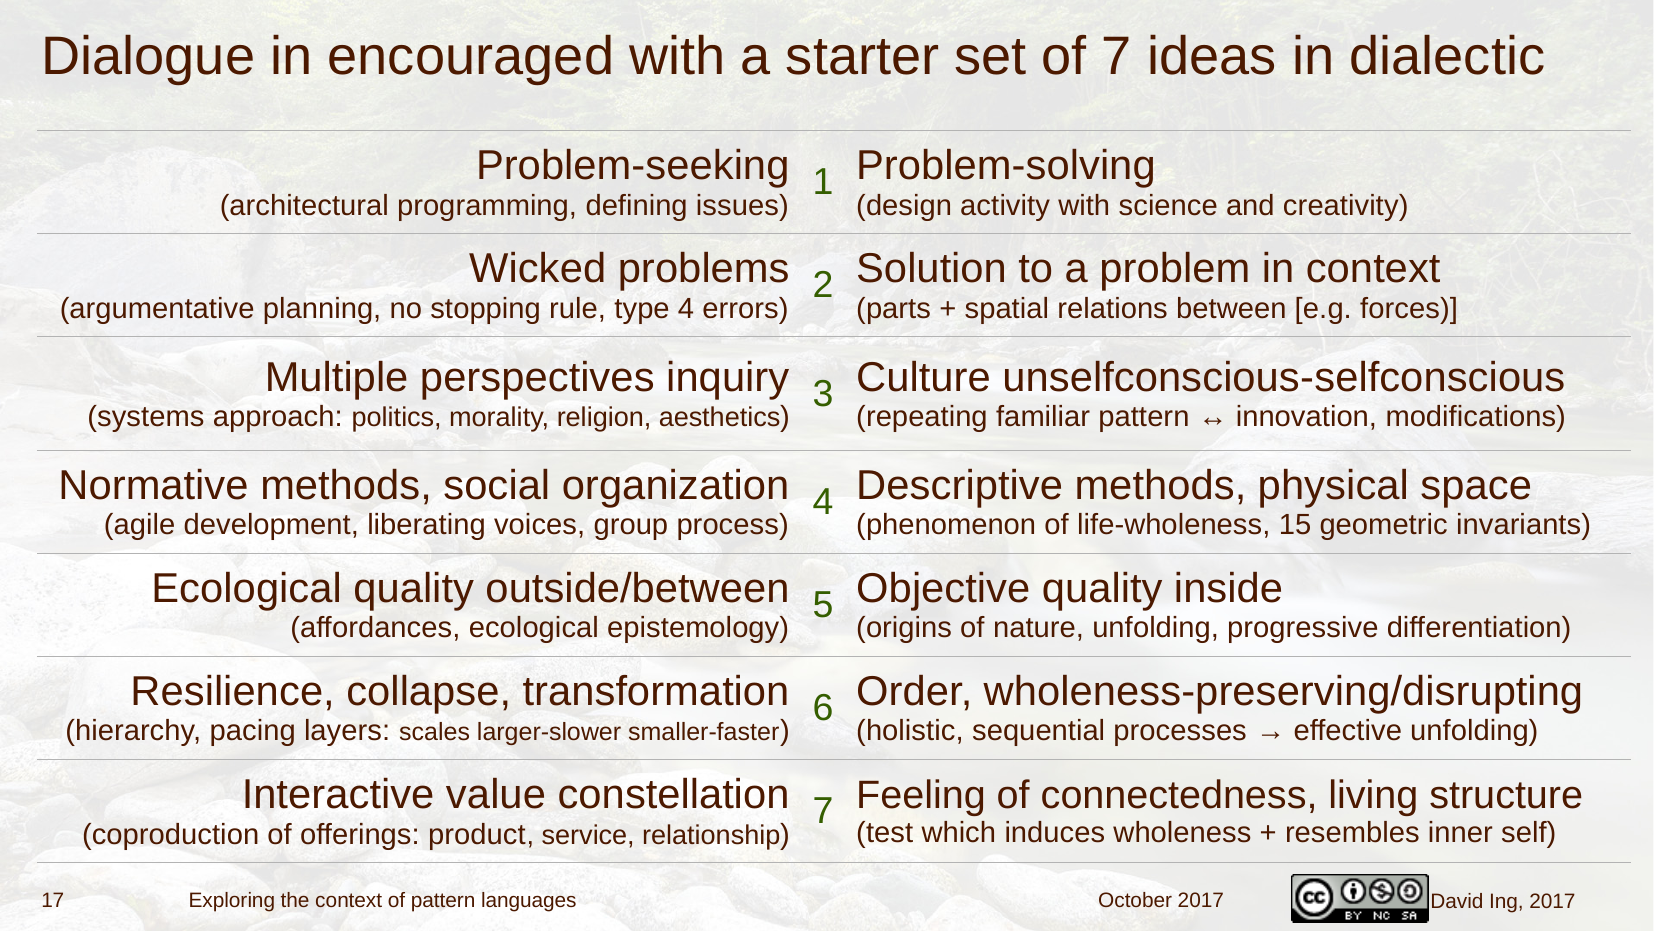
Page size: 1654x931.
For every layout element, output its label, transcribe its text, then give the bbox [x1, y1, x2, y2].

table_cell Multiple perspectives inquiry (systems approach: politics, morality, religion, aesthetics) [37, 337, 805, 450]
table_cell Wicked problems (argumentative planning, no stopping rule, type 4 errors) [37, 234, 805, 336]
table_cell 3 [805, 337, 842, 450]
table_cell 5 [805, 554, 842, 656]
table_cell Feeling of connectedness, living structure (test which induces wholeness + resembles inner self) [842, 760, 1631, 862]
table_cell Interactive value constellation (coproduction of offerings: product, service, relationship) [37, 760, 805, 862]
text_box [1003, 856, 1033, 927]
table_cell Descriptive methods, physical space (phenomenon of life-wholeness, 15 geometric invariants) [842, 451, 1631, 553]
picture [0, 0, 1654, 931]
table_cell 4 [805, 451, 842, 553]
table_cell Ecological quality outside/between (affordances, ecological epistemology) [37, 554, 805, 656]
table_cell 7 [805, 760, 842, 862]
table_cell Culture unselfconscious-selfconscious (repeating familiar pattern ↔ innovation, modifications) [842, 337, 1631, 450]
table_header 1 [805, 131, 842, 233]
table_header Problem-solving (design activity with science and creativity) [842, 131, 1631, 233]
table_header Problem-seeking (architectural programming, defining issues) [37, 131, 805, 233]
table_cell Solution to a problem in context (parts + spatial relations between [e.g. forces)] [842, 234, 1631, 336]
title Dialogue in encouraged with a starter set of 7 ideas in dialectic [41, 30, 1613, 126]
table_cell 2 [805, 234, 842, 336]
table_cell 6 [805, 657, 842, 759]
table_cell Normative methods, social organization (agile development, liberating voices, group process) [37, 451, 805, 553]
table_cell Objective quality inside (origins of nature, unfolding, progressive differentiation) [842, 554, 1631, 656]
table_cell Resilience, collapse, transformation (hierarchy, pacing layers: scales larger-slower smaller-faster) [37, 657, 805, 759]
table_cell Order, wholeness-preserving/disrupting (holistic, sequential processes → effective unfolding) [842, 657, 1631, 759]
